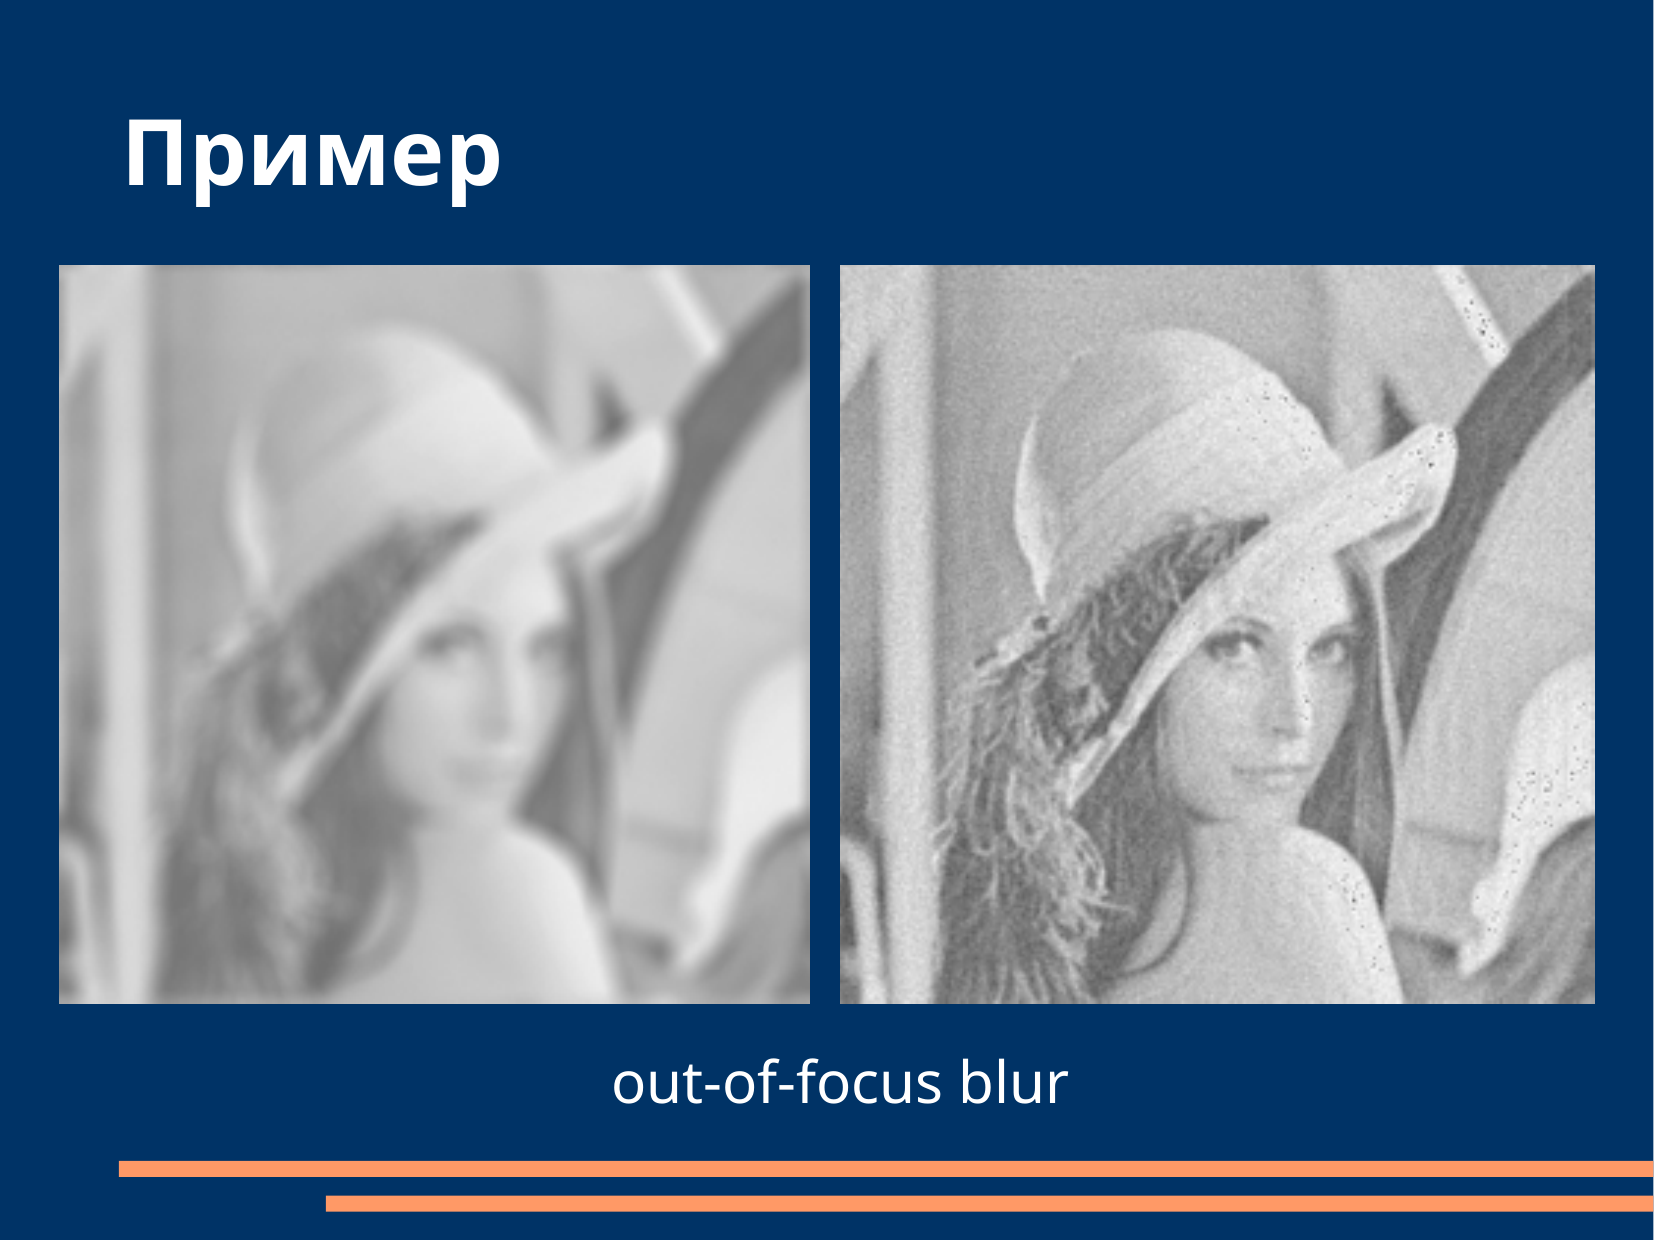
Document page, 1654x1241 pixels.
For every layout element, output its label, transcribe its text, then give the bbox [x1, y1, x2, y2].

title Пример [121, 46, 1534, 254]
picture [59, 265, 810, 1004]
text_box out-of-focus blur [596, 1033, 1247, 1119]
picture [840, 265, 1595, 1004]
